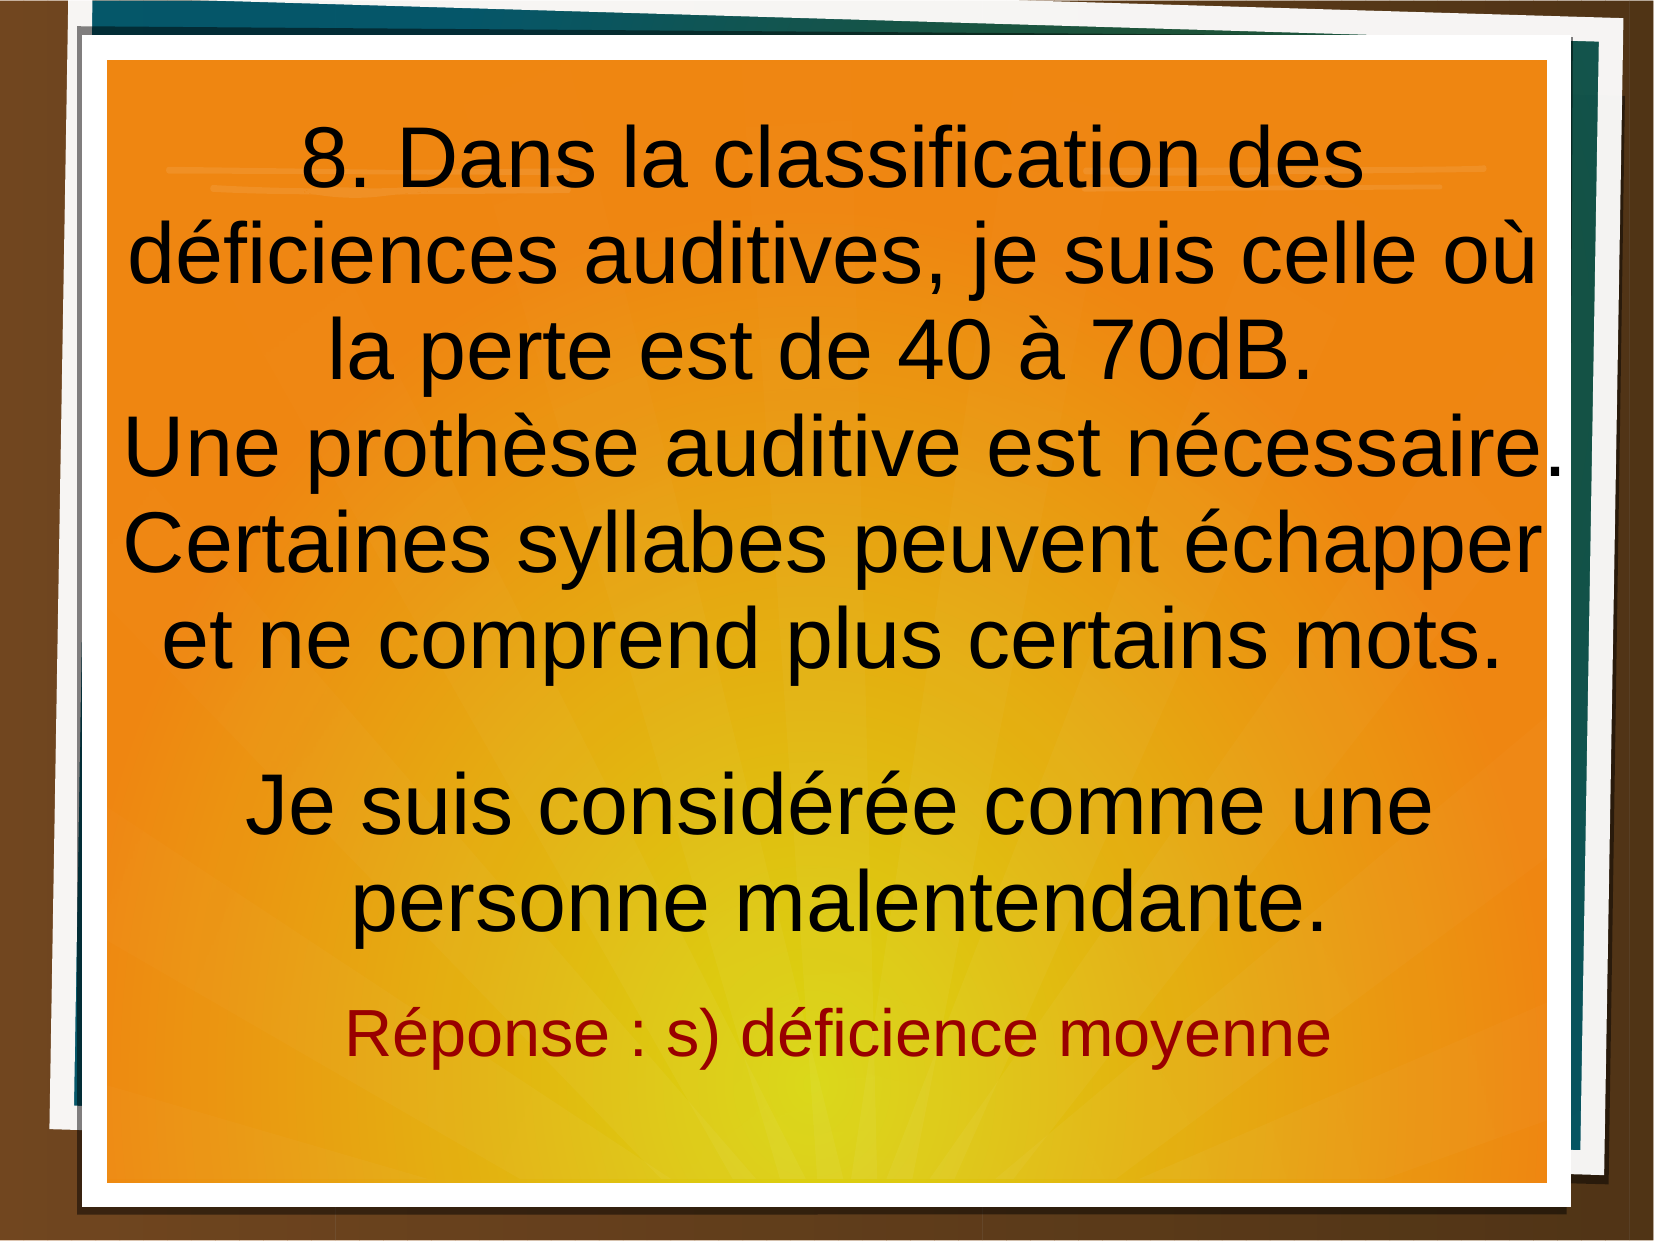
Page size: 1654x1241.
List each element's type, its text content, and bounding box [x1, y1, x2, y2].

text_box Je suis considérée comme une personne malentendante. [182, 748, 1498, 958]
title 8. Dans la classification des déficiences auditives, je suis celle où la perte est de 40 à 70dB. Une prothèse auditive est nécessaire. Certaines syllabes peuvent échapper et ne comprend plus certains mots. [89, 109, 1578, 784]
text_box Réponse : s) déficience moyenne [224, 996, 1453, 1072]
